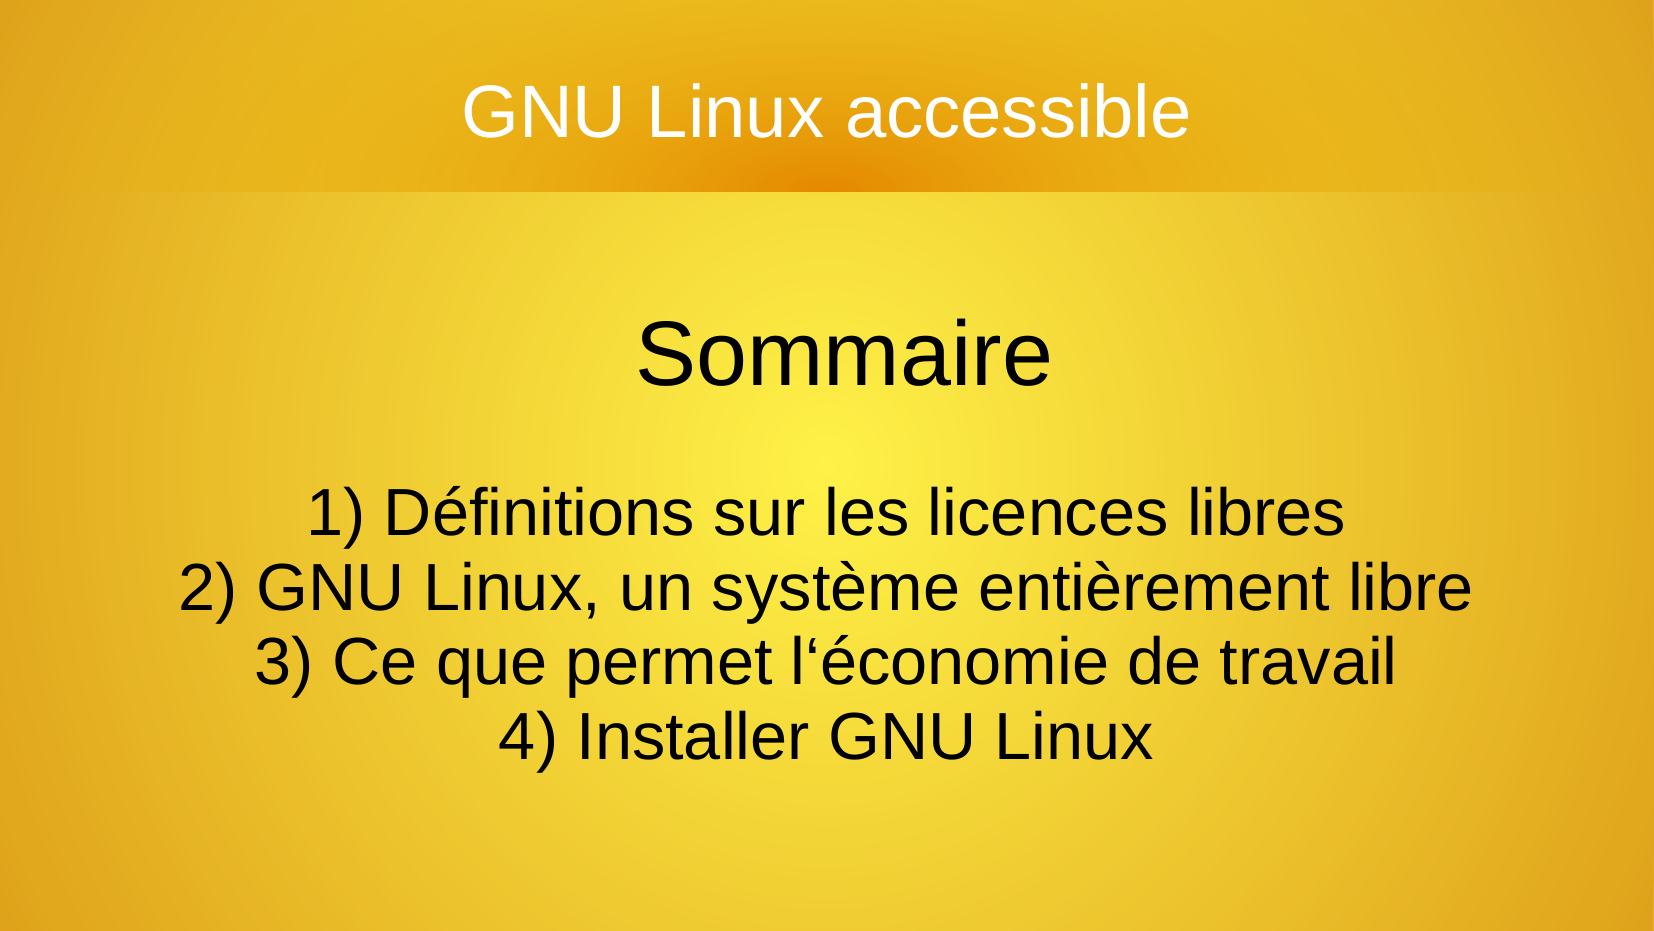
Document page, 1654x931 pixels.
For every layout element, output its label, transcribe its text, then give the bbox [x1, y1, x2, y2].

title GNU Linux accessible [82, 35, 1571, 189]
subtitle Définitions sur les licences libres GNU Linux, un système entièrement libre Ce que permet l‘économie de travail Installer GNU Linux [82, 474, 1571, 849]
text_box Sommaire [413, 295, 1276, 413]
